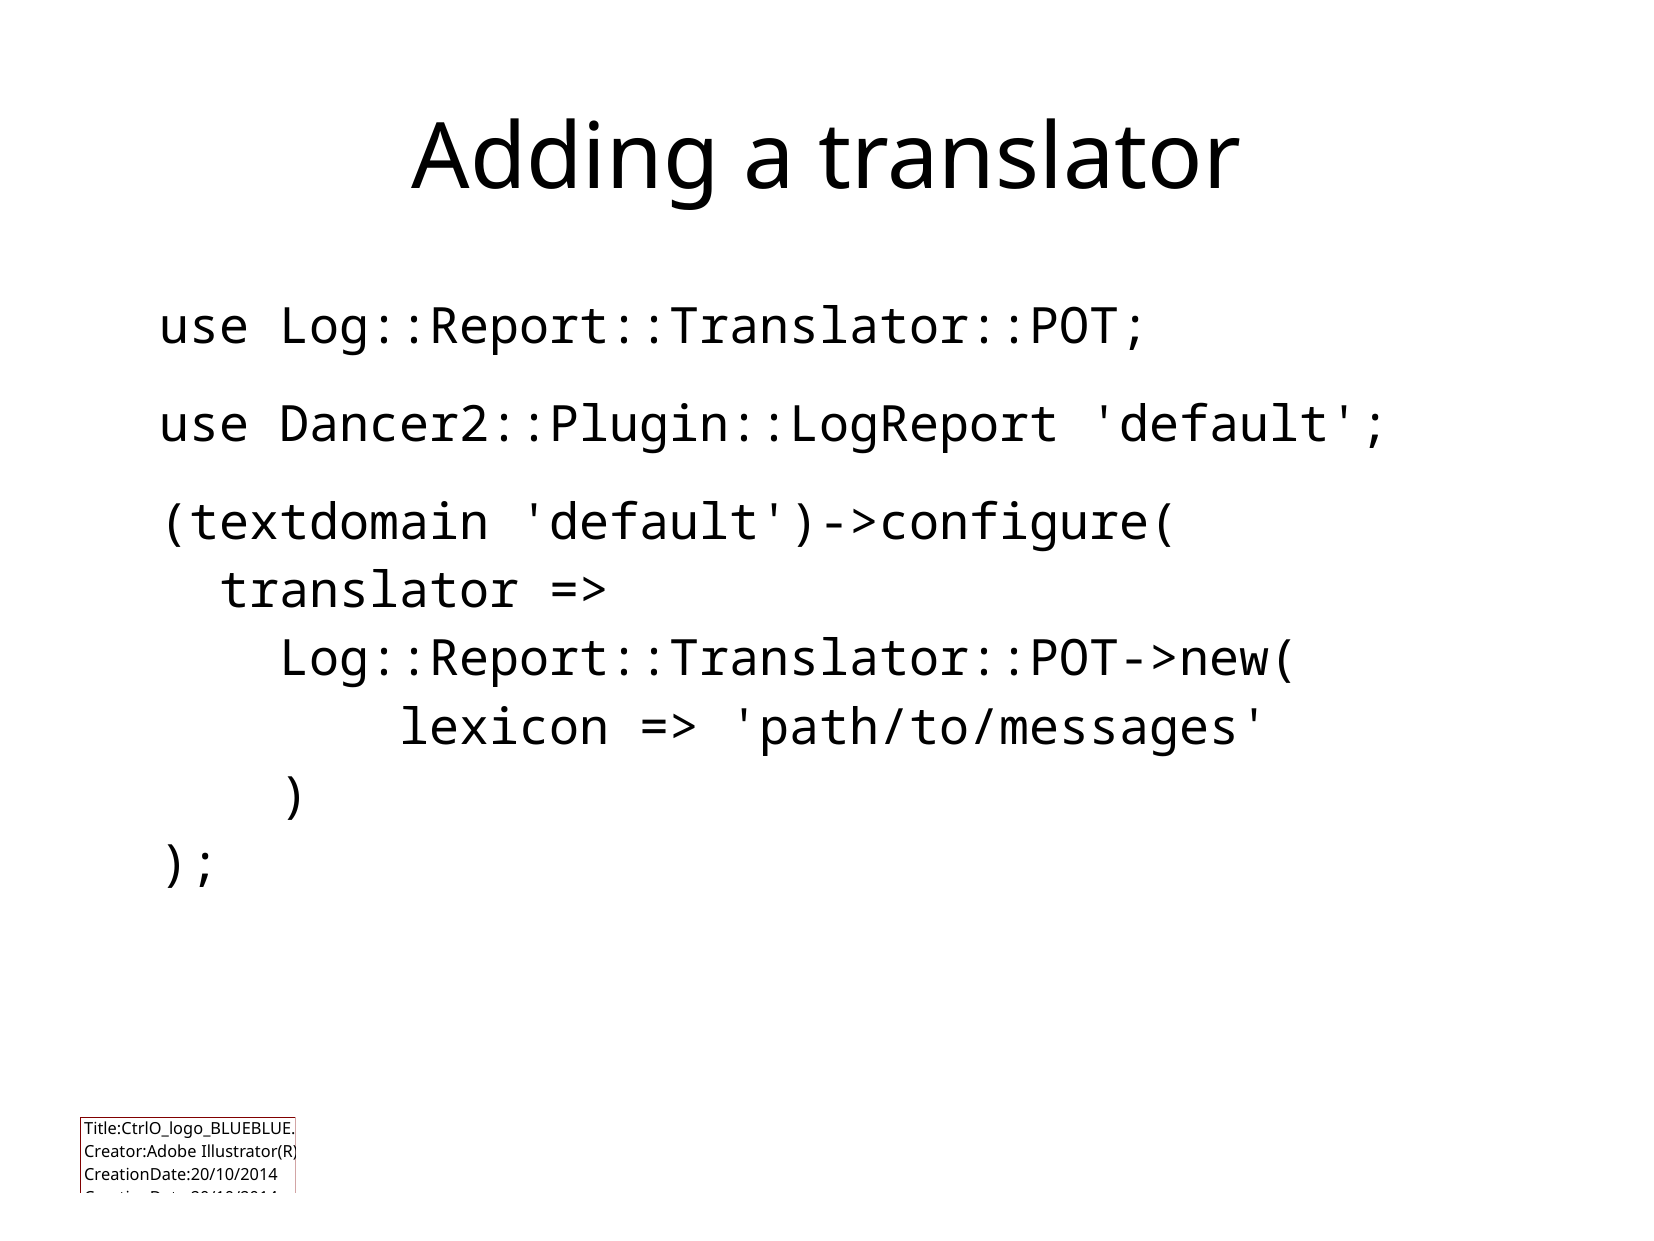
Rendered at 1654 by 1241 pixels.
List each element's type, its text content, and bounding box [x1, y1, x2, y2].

list use Log::Report::Translator::POT; use Dancer2::Plugin::LogReport 'default'; (textdomain 'default')->configure( translator => Log::Report::Translator::POT->new( lexicon => 'path/to/messages' ) ); [82, 290, 1571, 1010]
title Adding a translator [82, 49, 1571, 257]
